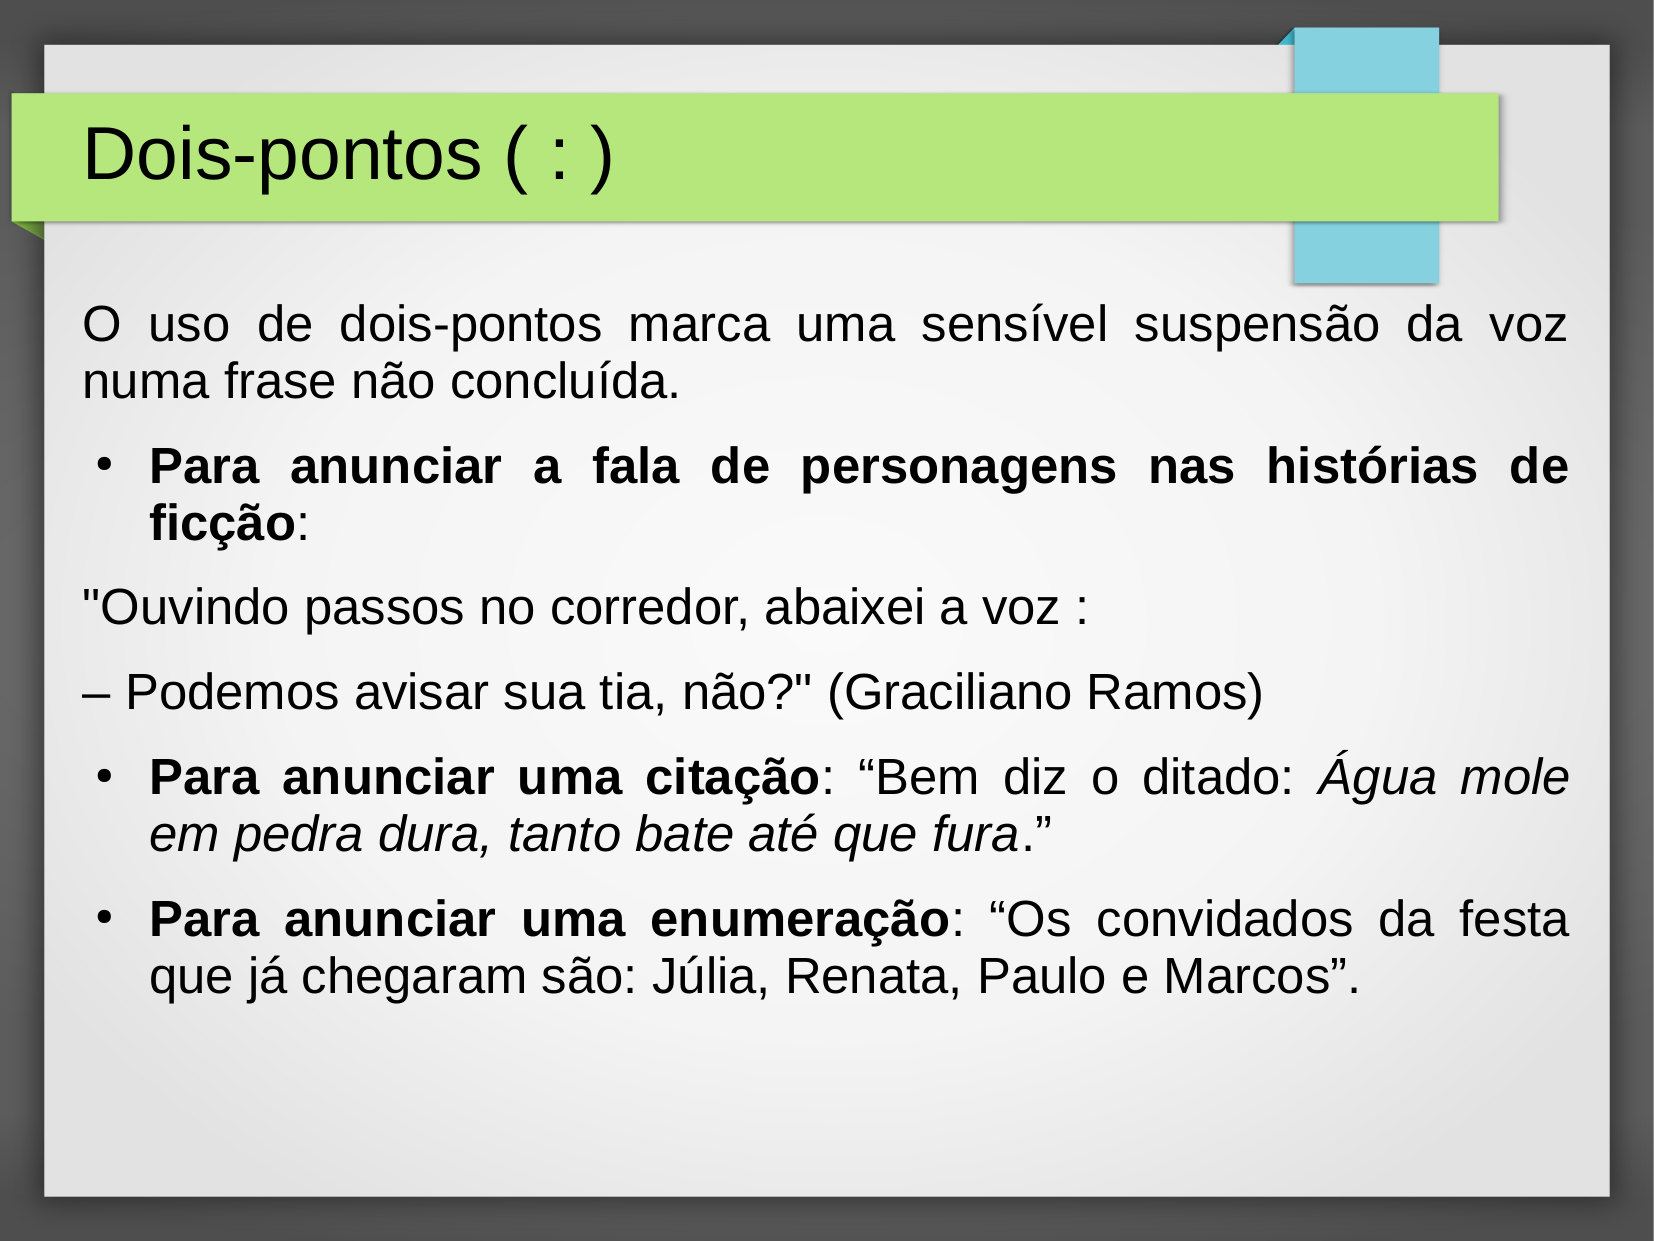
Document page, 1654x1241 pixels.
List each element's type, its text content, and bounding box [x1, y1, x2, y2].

list O uso de dois-pontos marca uma sensível suspensão da voz numa frase não concluída. Para anunciar a fala de personagens nas histórias de ficção: "Ouvindo passos no corredor, abaixei a voz : – Podemos avisar sua tia, não?" (Graciliano Ramos) Para anunciar uma citação: “Bem diz o ditado: Água mole em pedra dura, tanto bate até que fura.” Para anunciar uma enumeração: “Os convidados da festa que já chegaram são: Júlia, Renata, Paulo e Marcos”. [82, 295, 1571, 1015]
picture [0, 0, 1654, 1241]
title Dois-pontos ( : ) [82, 94, 1264, 213]
